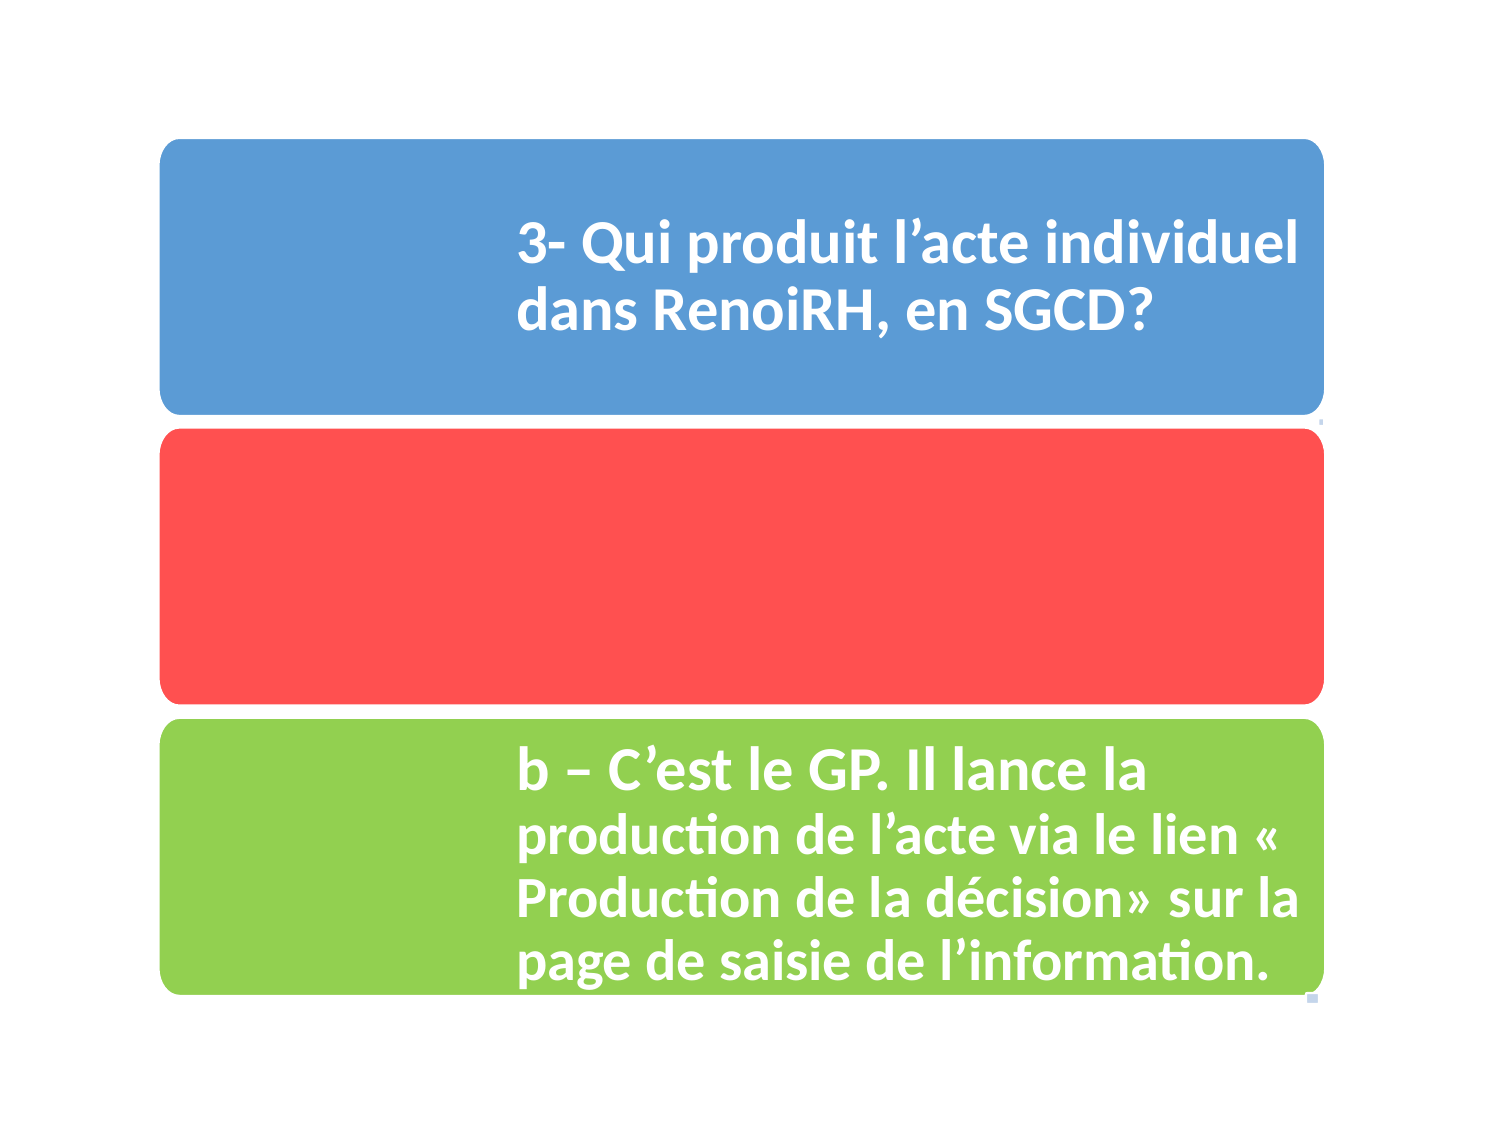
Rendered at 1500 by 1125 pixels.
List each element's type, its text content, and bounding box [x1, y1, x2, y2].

text_box [158, 427, 1326, 706]
text_box 3- Qui produit l’acte individuel dans RenoiRH, en SGCD? [158, 138, 1326, 416]
text_box [1318, 418, 1325, 426]
text_box b – C’est le GP. Il lance la production de l’acte via le lien « Production de la décision» sur la page de saisie de l’information. [158, 717, 1326, 996]
text_box [1306, 993, 1319, 1004]
